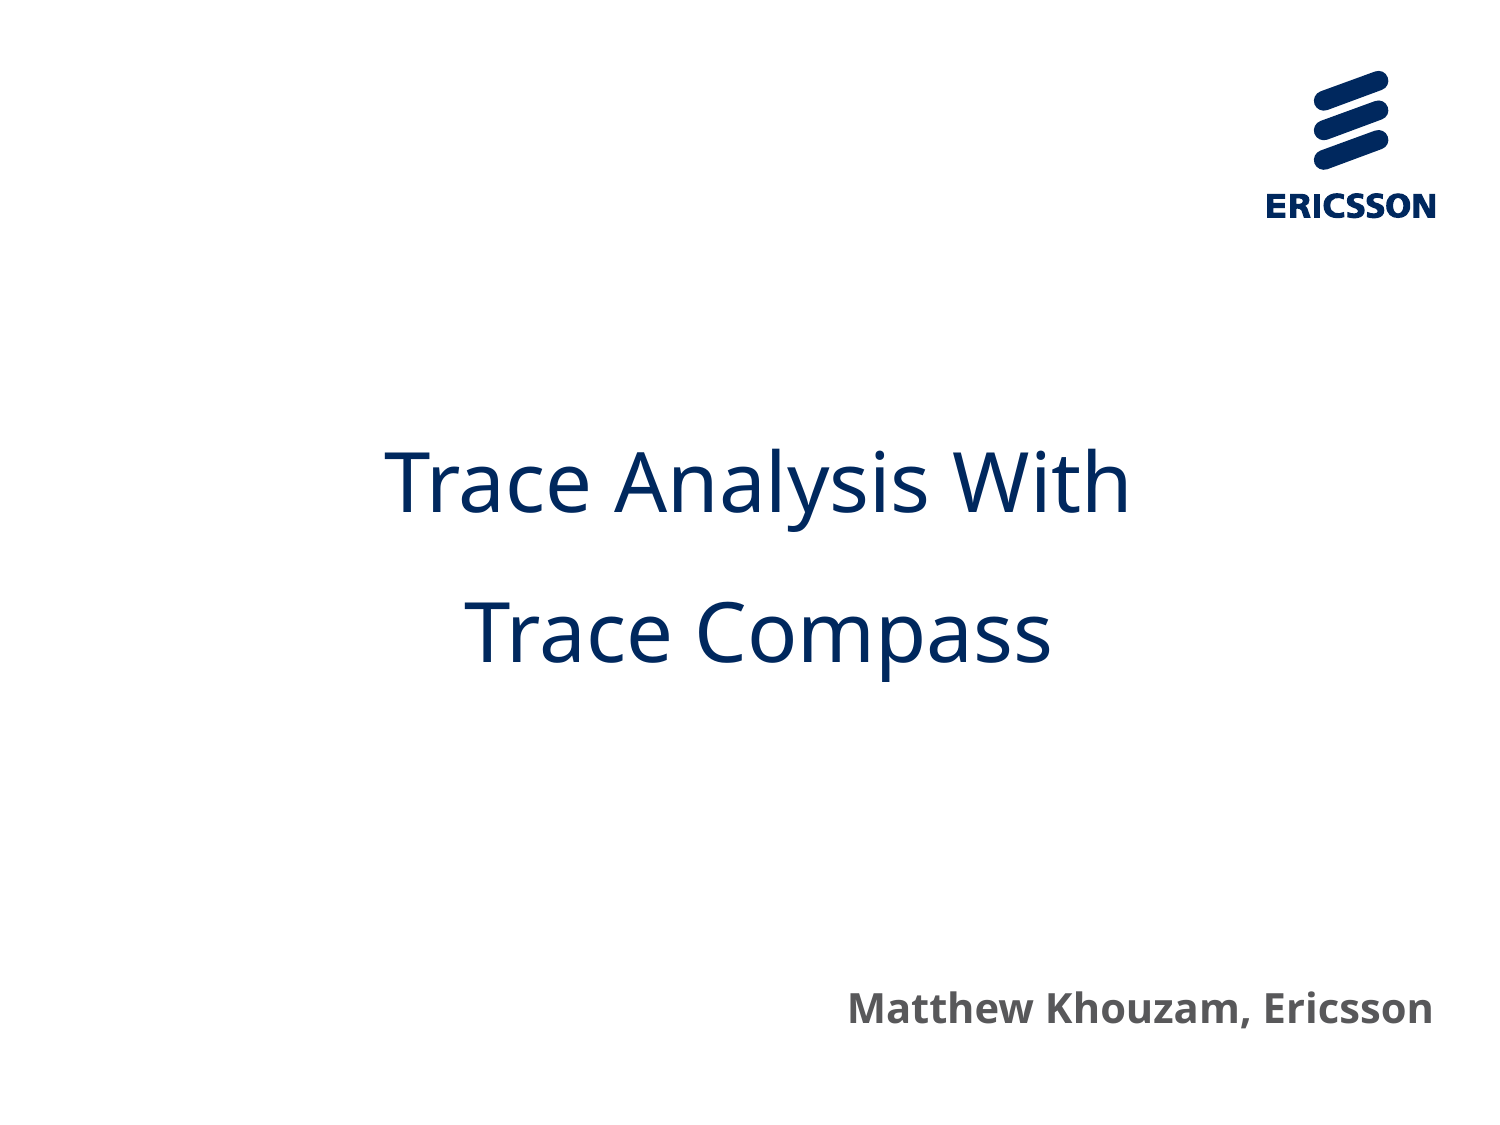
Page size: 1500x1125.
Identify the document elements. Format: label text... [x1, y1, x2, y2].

title Trace Analysis With Trace Compass [18, 296, 1500, 763]
text_box Matthew Khouzam, Ericsson [832, 974, 1450, 1040]
